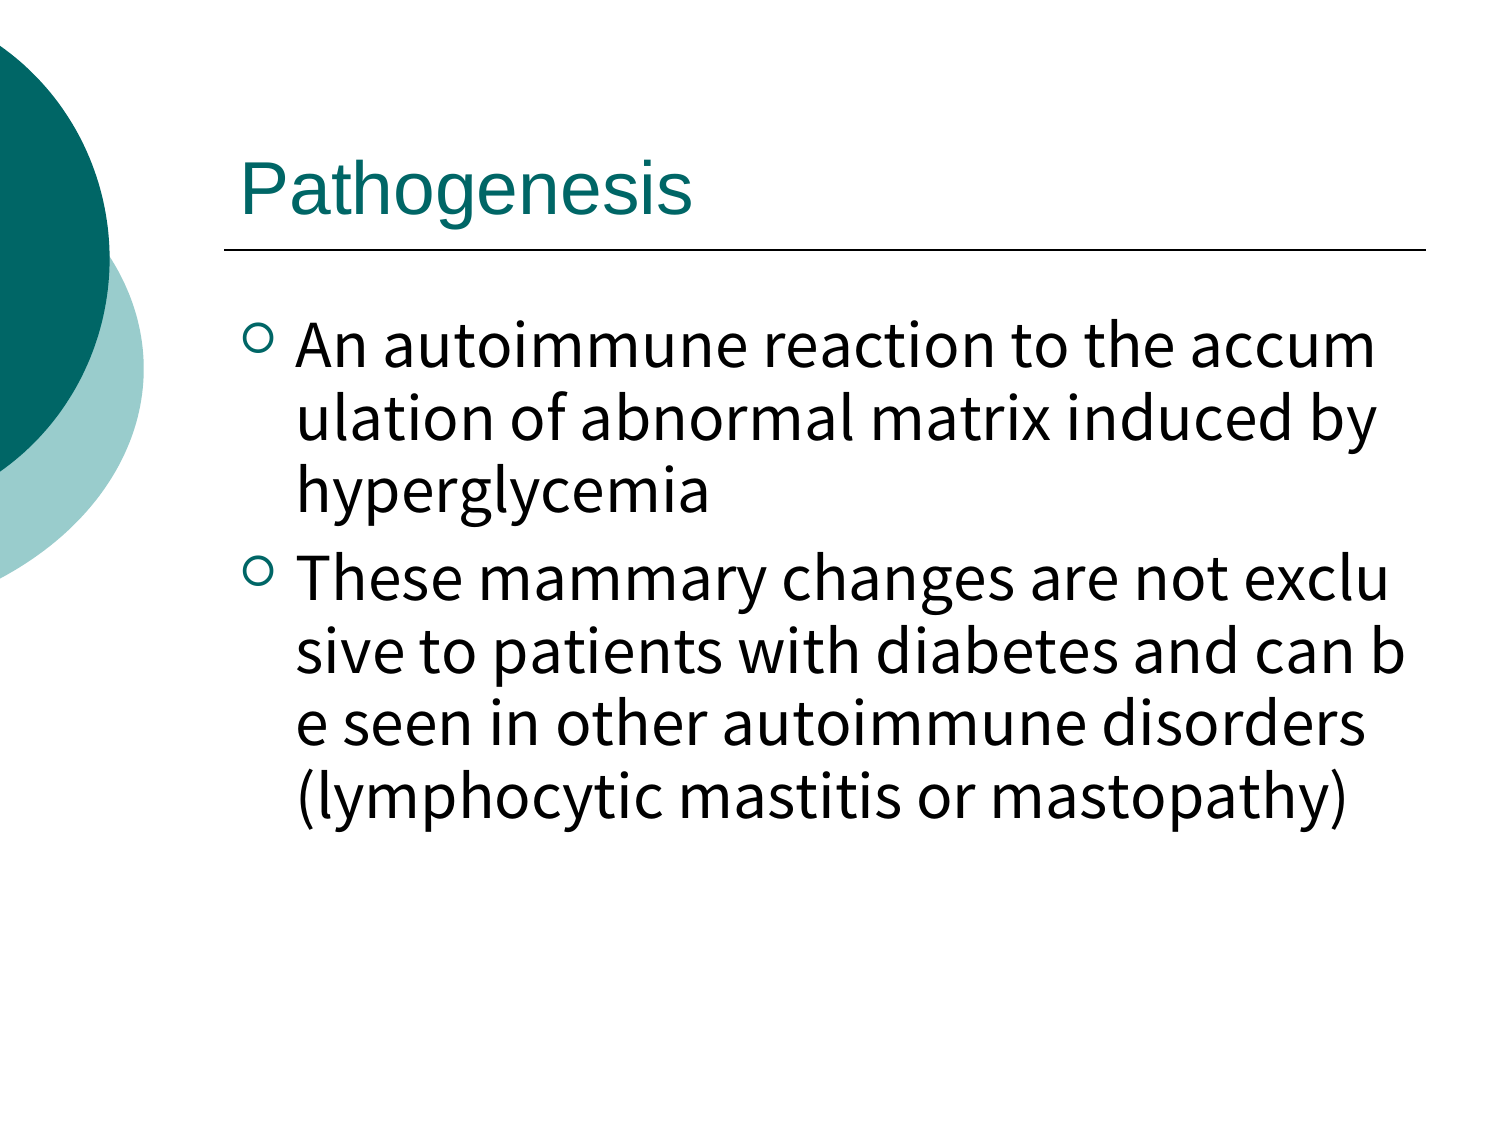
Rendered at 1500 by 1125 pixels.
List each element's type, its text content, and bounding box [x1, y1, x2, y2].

list An autoimmune reaction to the accumulation of abnormal matrix induced by hyperglycemia These mammary changes are not exclusive to patients with diabetes and can be seen in other autoimmune disorders (lymphocytic mastitis or mastopathy) [224, 299, 1425, 975]
title Pathogenesis [224, 49, 1425, 237]
